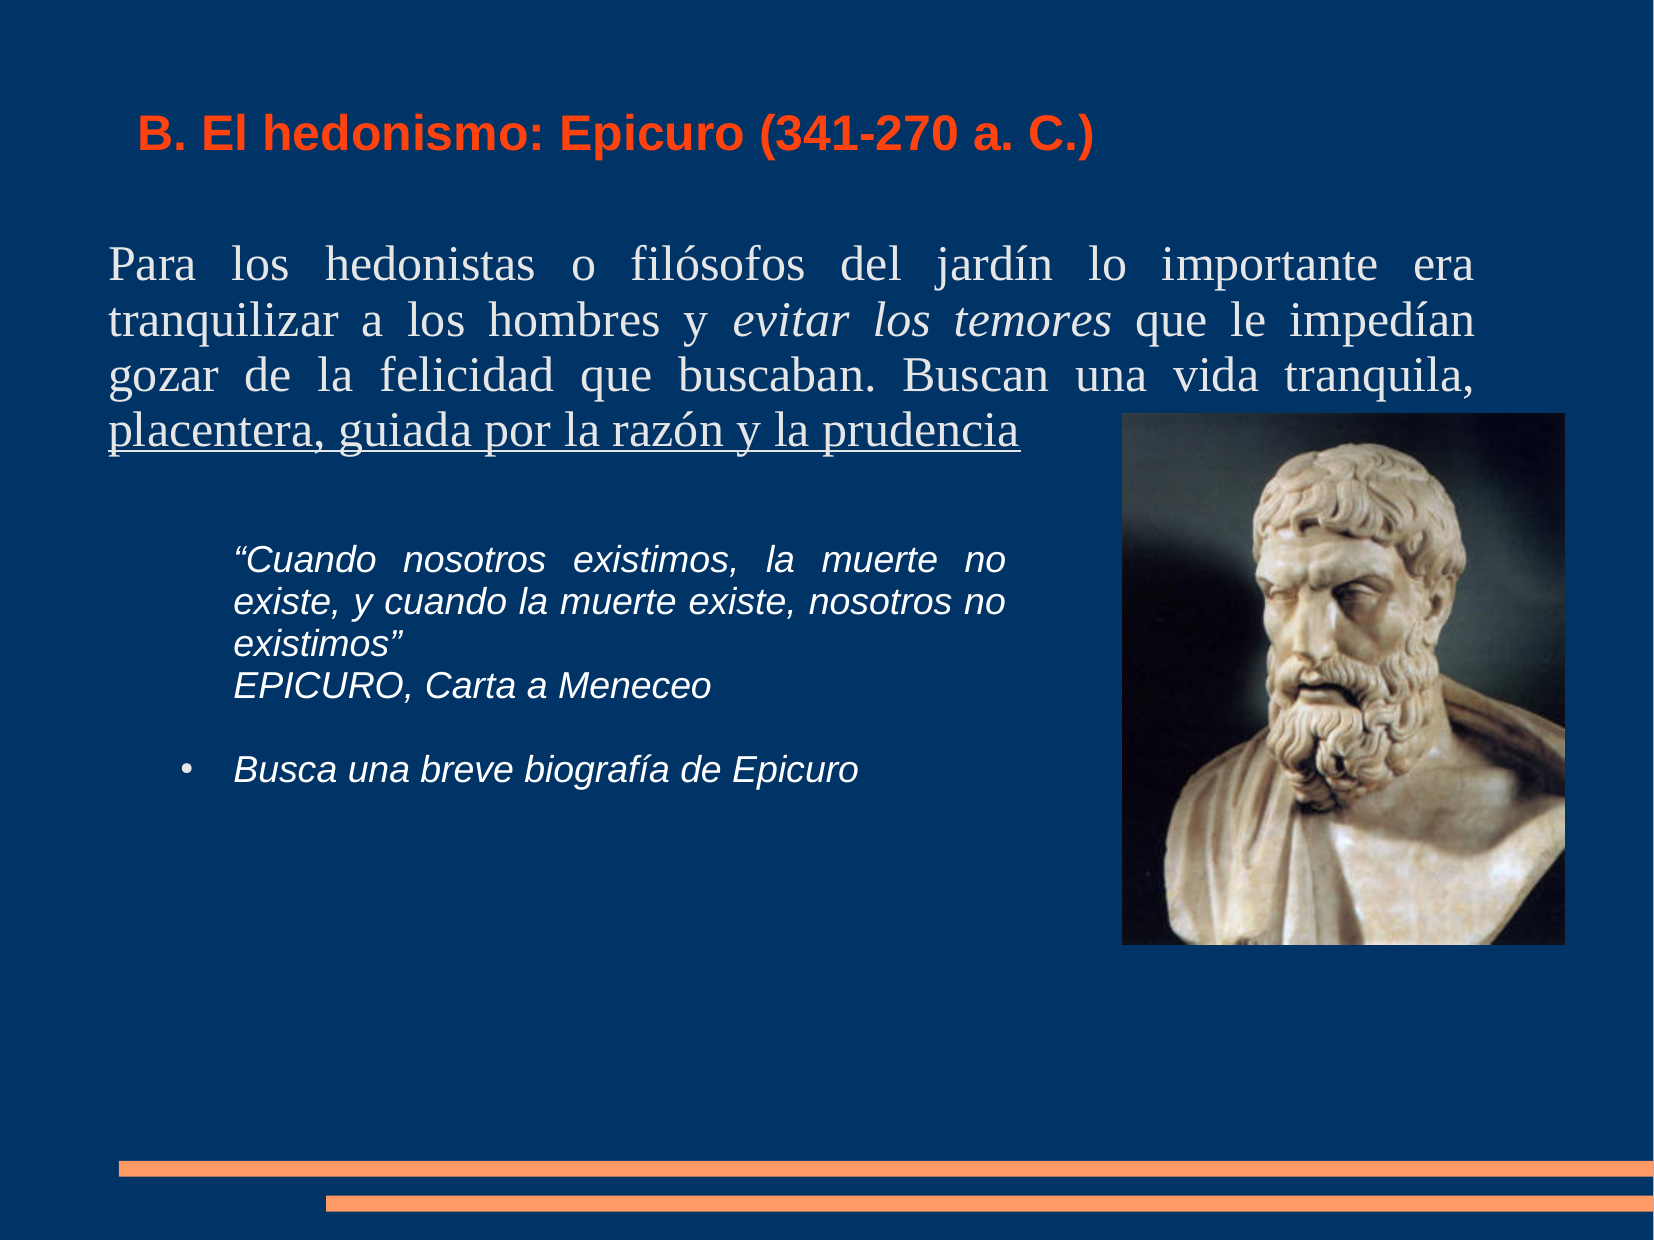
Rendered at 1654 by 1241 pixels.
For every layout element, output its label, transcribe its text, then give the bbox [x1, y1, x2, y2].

title B. El hedonismo: Epicuro (341-270 a. C.) [123, 29, 1536, 237]
picture [1122, 413, 1565, 945]
list Para los hedonistas o filósofos del jardín lo importante era tranquilizar a los hombres y evitar los temores que le impedían gozar de la felicidad que buscaban. Buscan una vida tranquila, placentera, guiada por la razón y la prudencia [37, 236, 1477, 1047]
text_box “Cuando nosotros existimos, la muerte no existe, y cuando la muerte existe, nosotros no existimos” EPICURO, Carta a Meneceo Busca una breve biografía de Epicuro [147, 531, 1022, 970]
